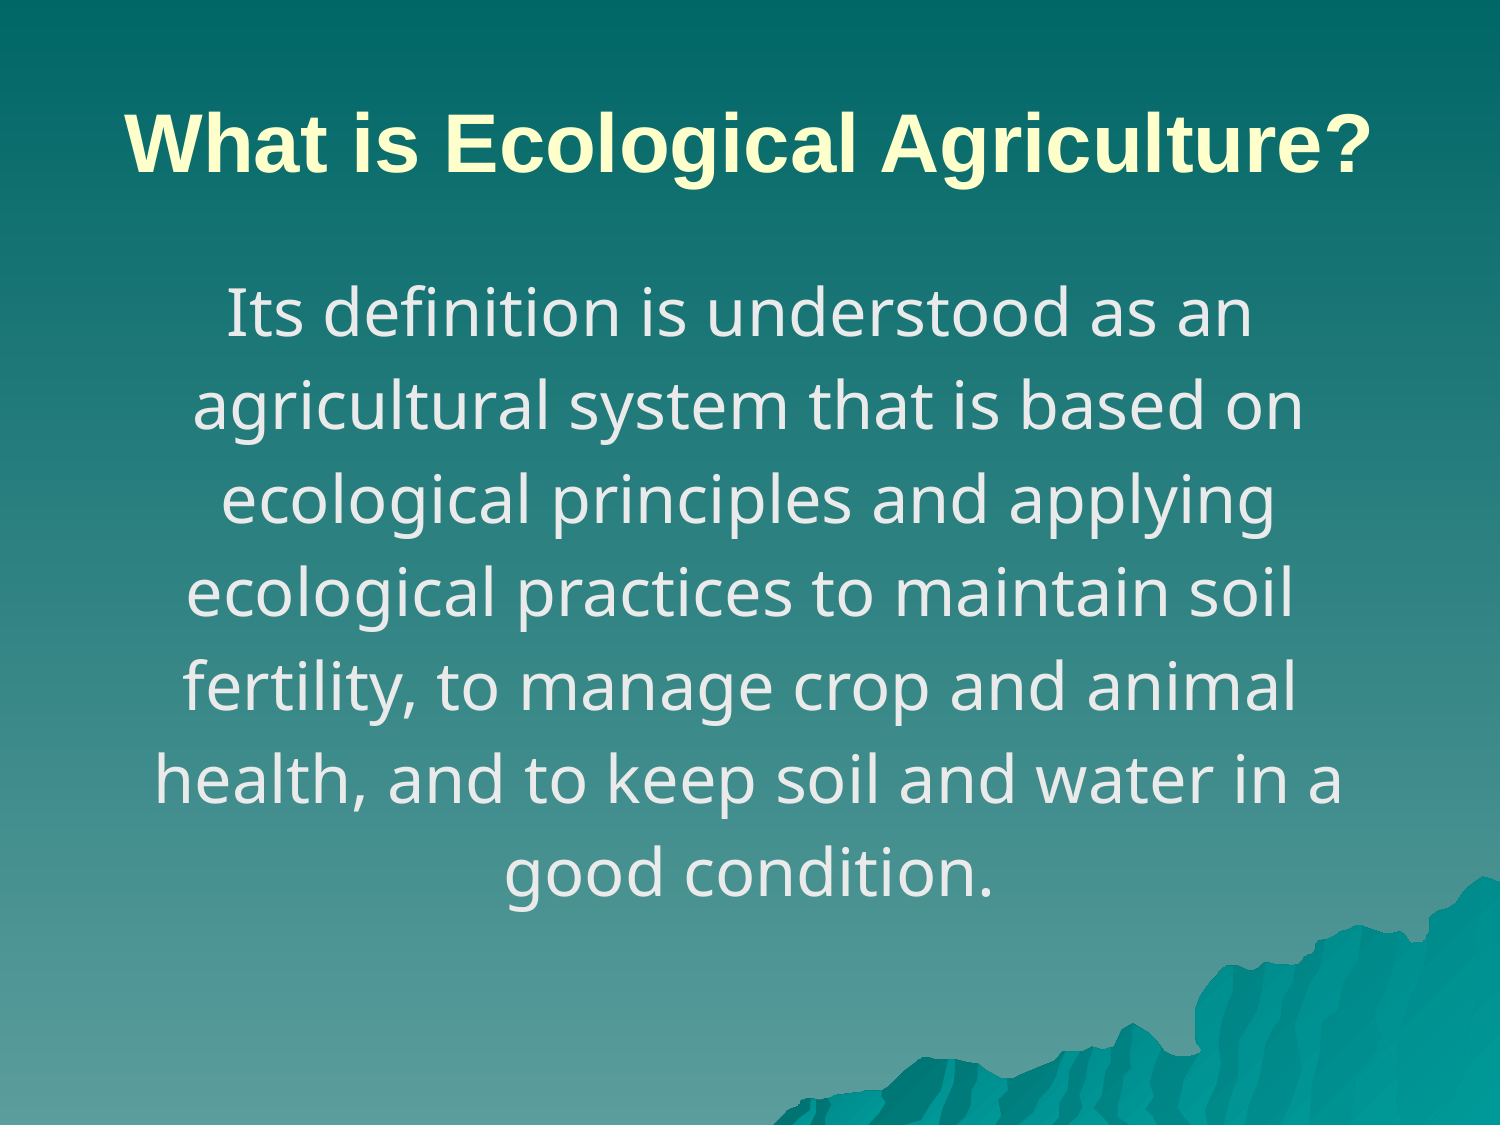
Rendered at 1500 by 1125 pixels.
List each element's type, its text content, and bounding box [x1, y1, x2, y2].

list Its definition is understood as an agricultural system that is based on ecological principles and applying ecological practices to maintain soil fertility, to manage crop and animal health, and to keep soil and water in a good condition. [75, 262, 1425, 1006]
title What is Ecological Agriculture? [75, 45, 1425, 233]
